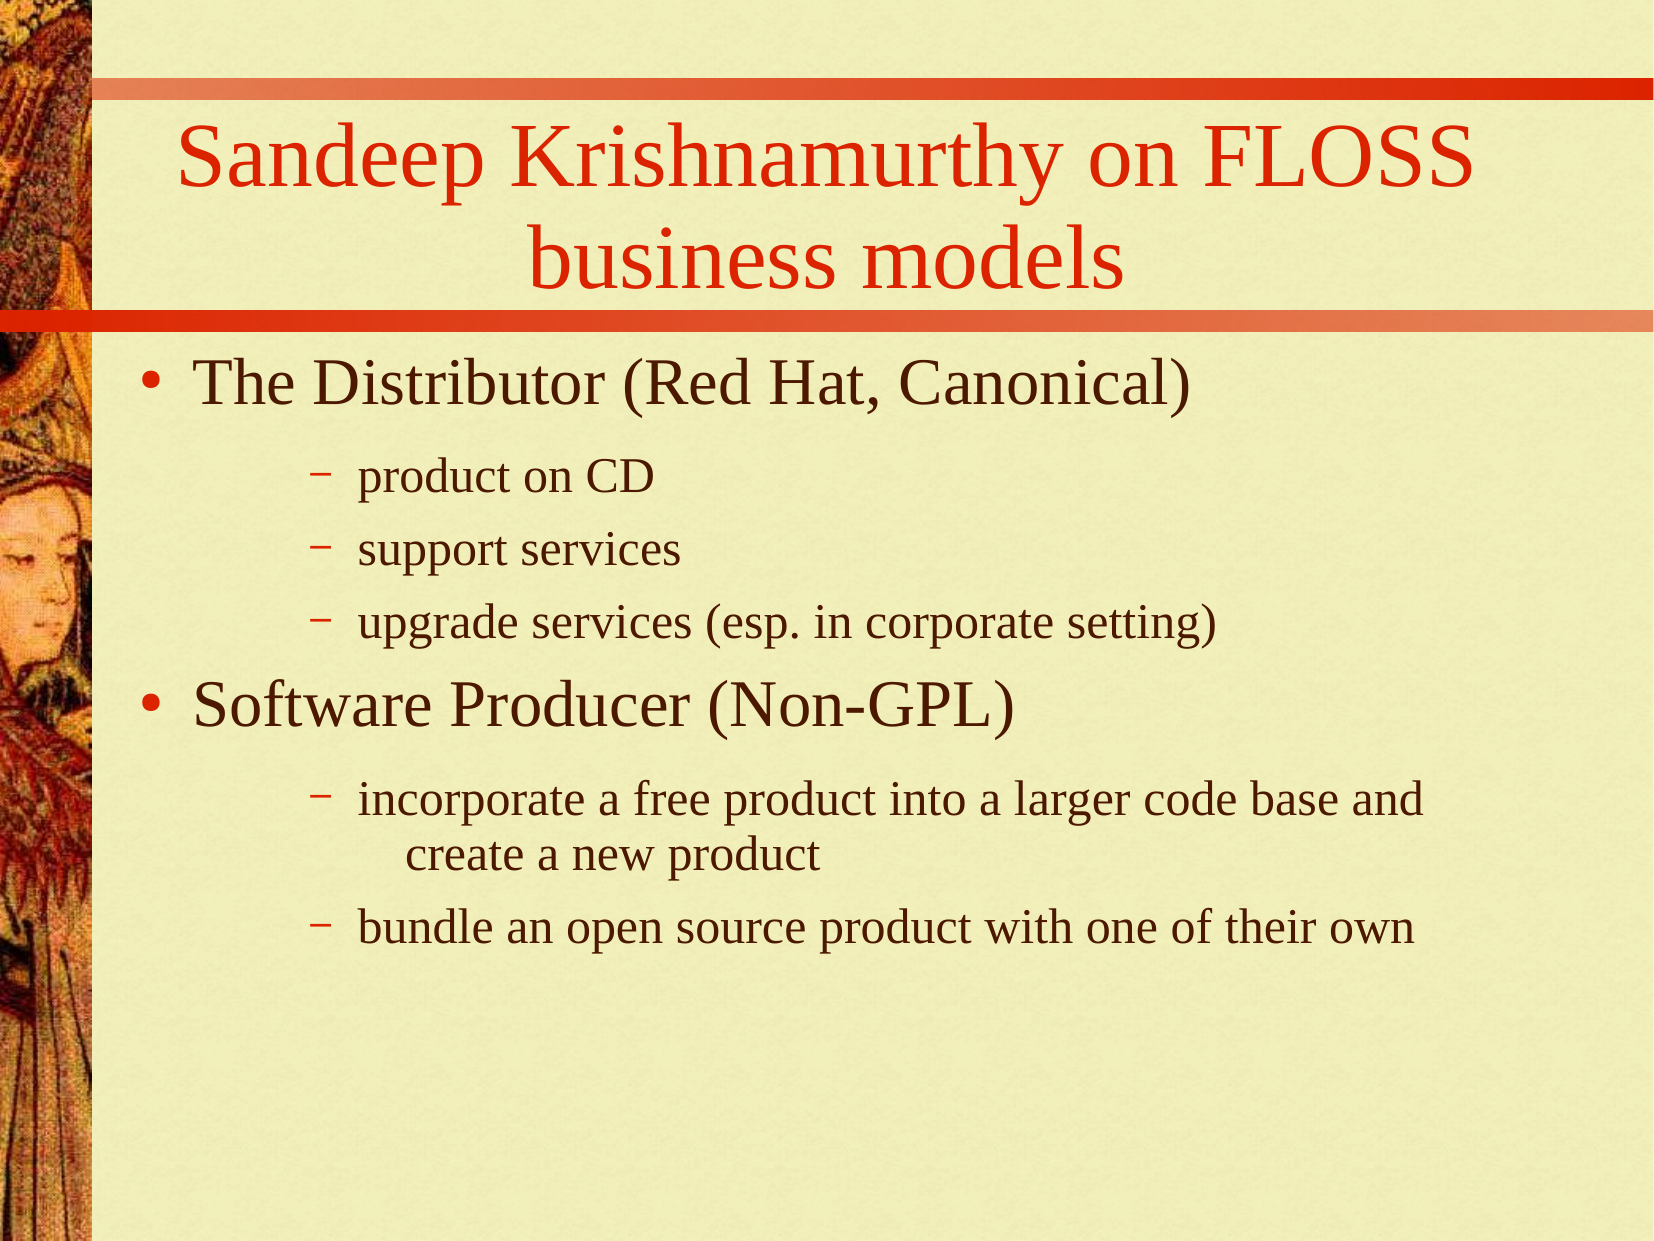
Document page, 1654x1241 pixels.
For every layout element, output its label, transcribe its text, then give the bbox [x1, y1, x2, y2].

title Sandeep Krishnamurthy on FLOSS business models [121, 104, 1534, 309]
picture [0, 332, 1654, 1241]
picture [0, 0, 1654, 310]
list The Distributor (Red Hat, Canonical) product on CD support services upgrade services (esp. in corporate setting) Software Producer (Non-GPL) incorporate a free product into a larger code base and create a new product bundle an open source product with one of their own [121, 344, 1534, 1112]
